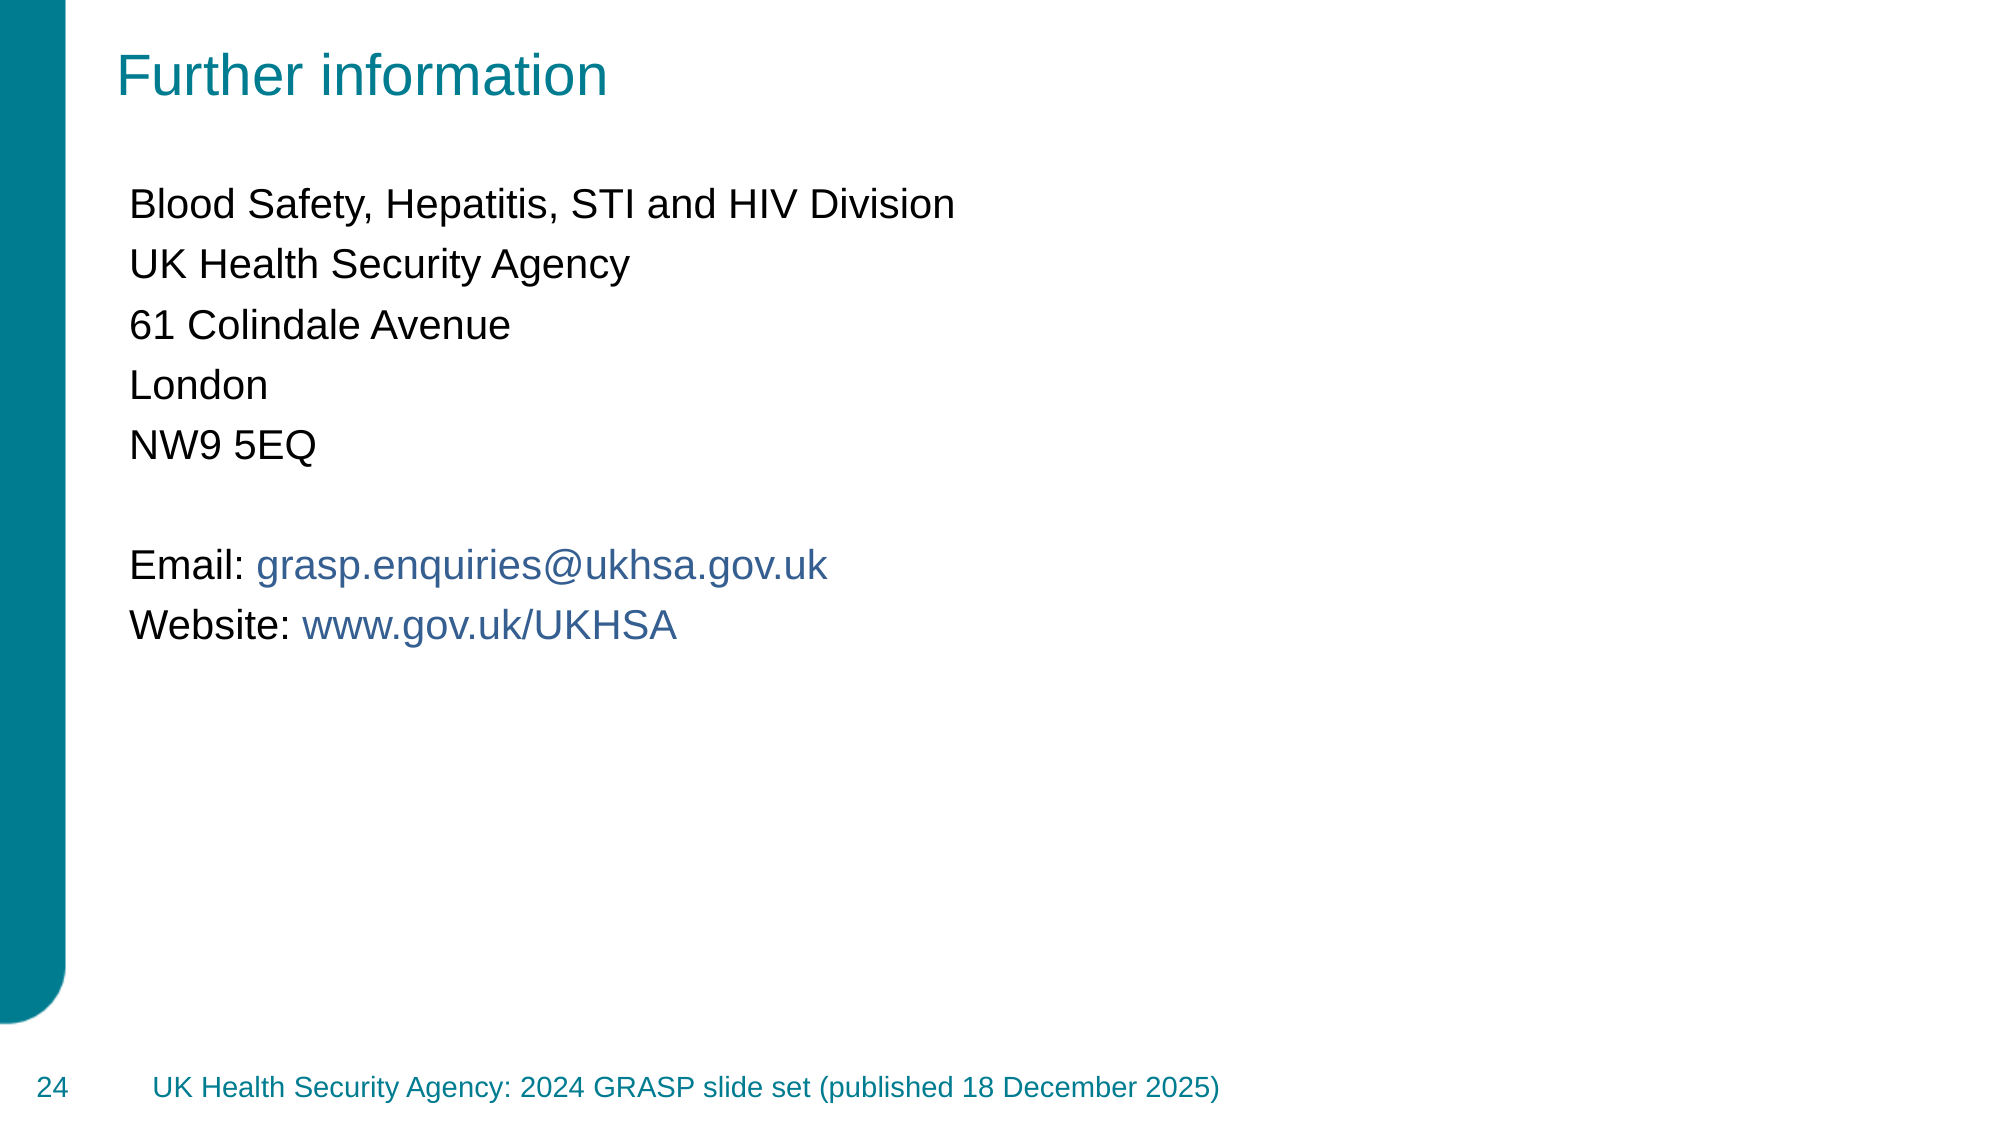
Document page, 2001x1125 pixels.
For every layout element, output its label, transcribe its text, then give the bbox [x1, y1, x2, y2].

title Further information [101, 29, 1926, 124]
list Blood Safety, Hepatitis, STI and HIV Division UK Health Security Agency 61 Colindale Avenue London NW9 5EQ Email: grasp.enquiries@ukhsa.gov.uk Website: www.gov.uk/UKHSA [105, 159, 1130, 773]
text_box [21, 1056, 120, 1117]
text_box UK Health Security Agency: 2024 GRASP slide set (published 18 December 2025) [137, 1056, 1780, 1116]
